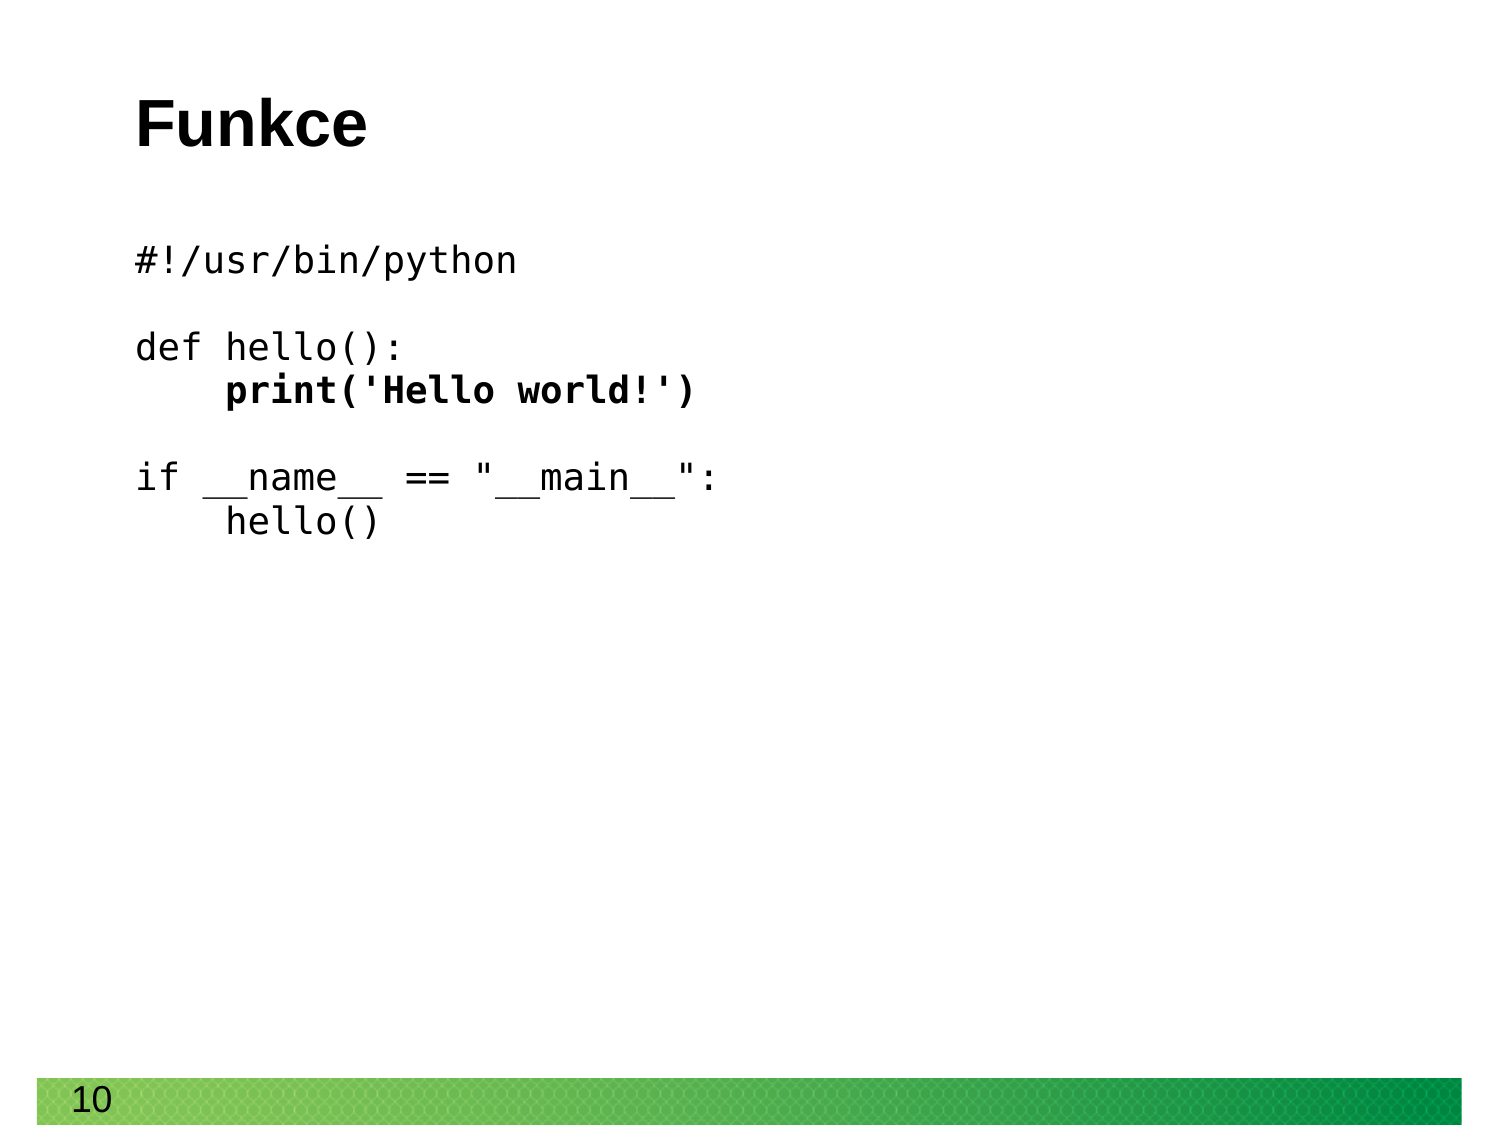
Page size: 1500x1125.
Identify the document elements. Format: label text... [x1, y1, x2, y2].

picture [36, 1078, 1462, 1125]
title Funkce [135, 41, 1372, 204]
list #!/usr/bin/python def hello(): print('Hello world!') if __name__ == "__main__": hello() [135, 238, 1372, 982]
